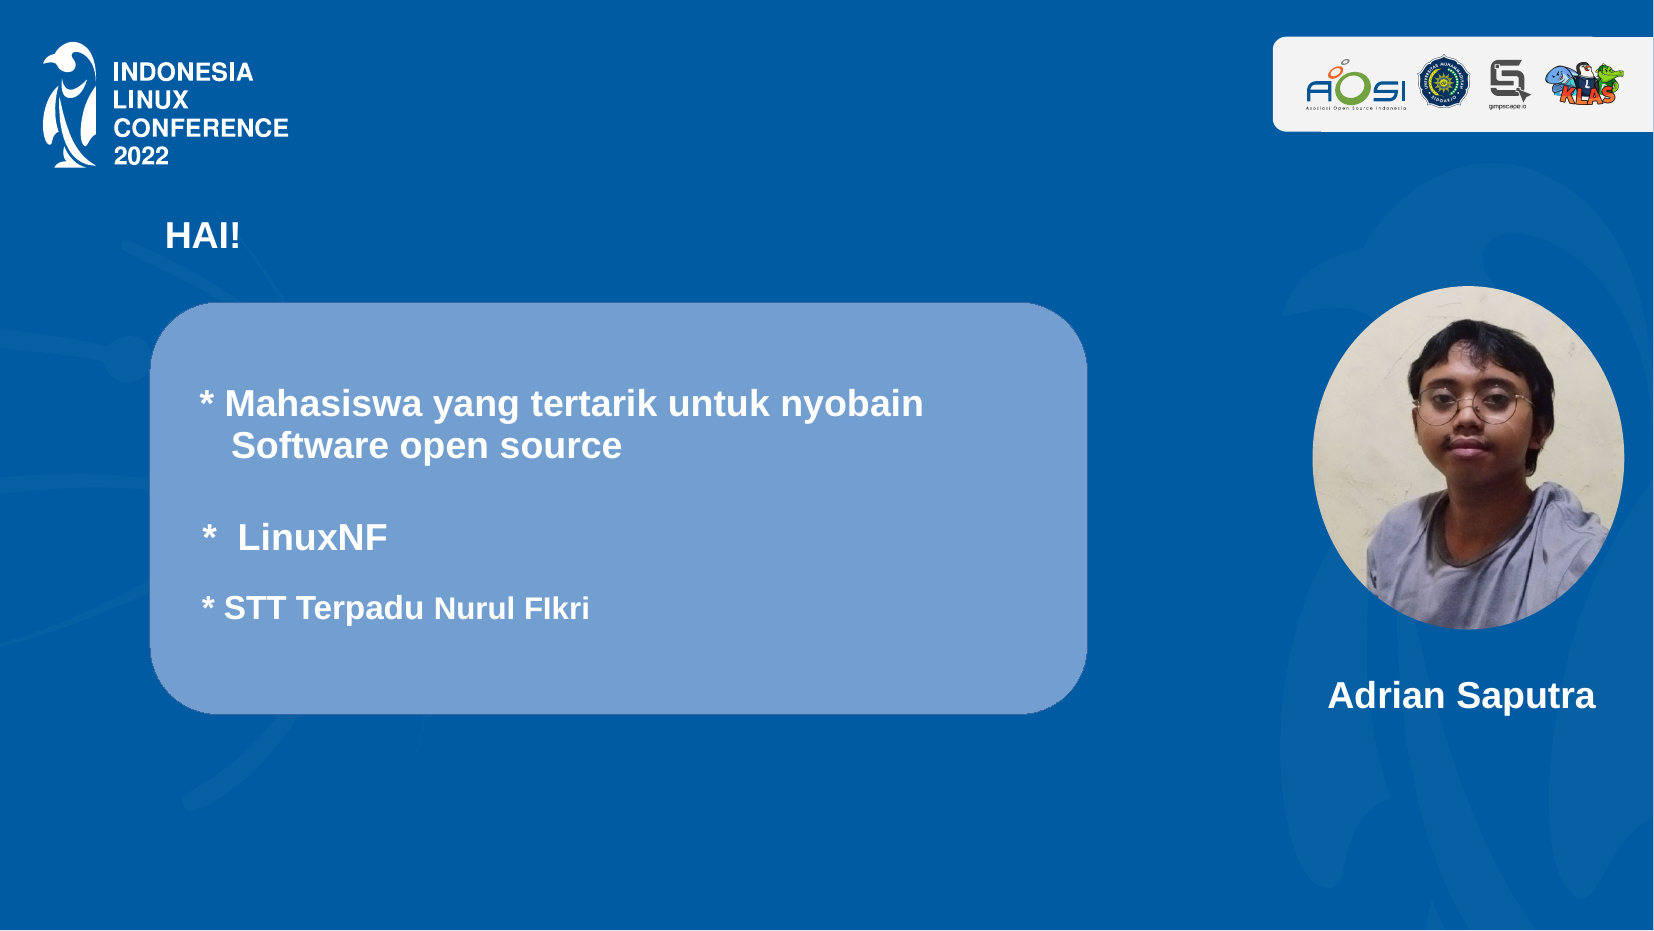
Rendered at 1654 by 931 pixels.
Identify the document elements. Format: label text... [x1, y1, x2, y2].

text_box [1312, 286, 1625, 630]
text_box * LinuxNF [187, 509, 576, 579]
text_box HAI! [150, 207, 257, 265]
picture [1545, 62, 1624, 105]
picture [1417, 54, 1471, 108]
text_box * STT Terpadu Nurul FIkri [187, 582, 606, 652]
text_box Adrian Saputra [1312, 667, 1611, 724]
text_box [149, 302, 1088, 715]
text_box * Mahasiswa yang tertarik untuk nyobain Software open source [184, 375, 1072, 496]
